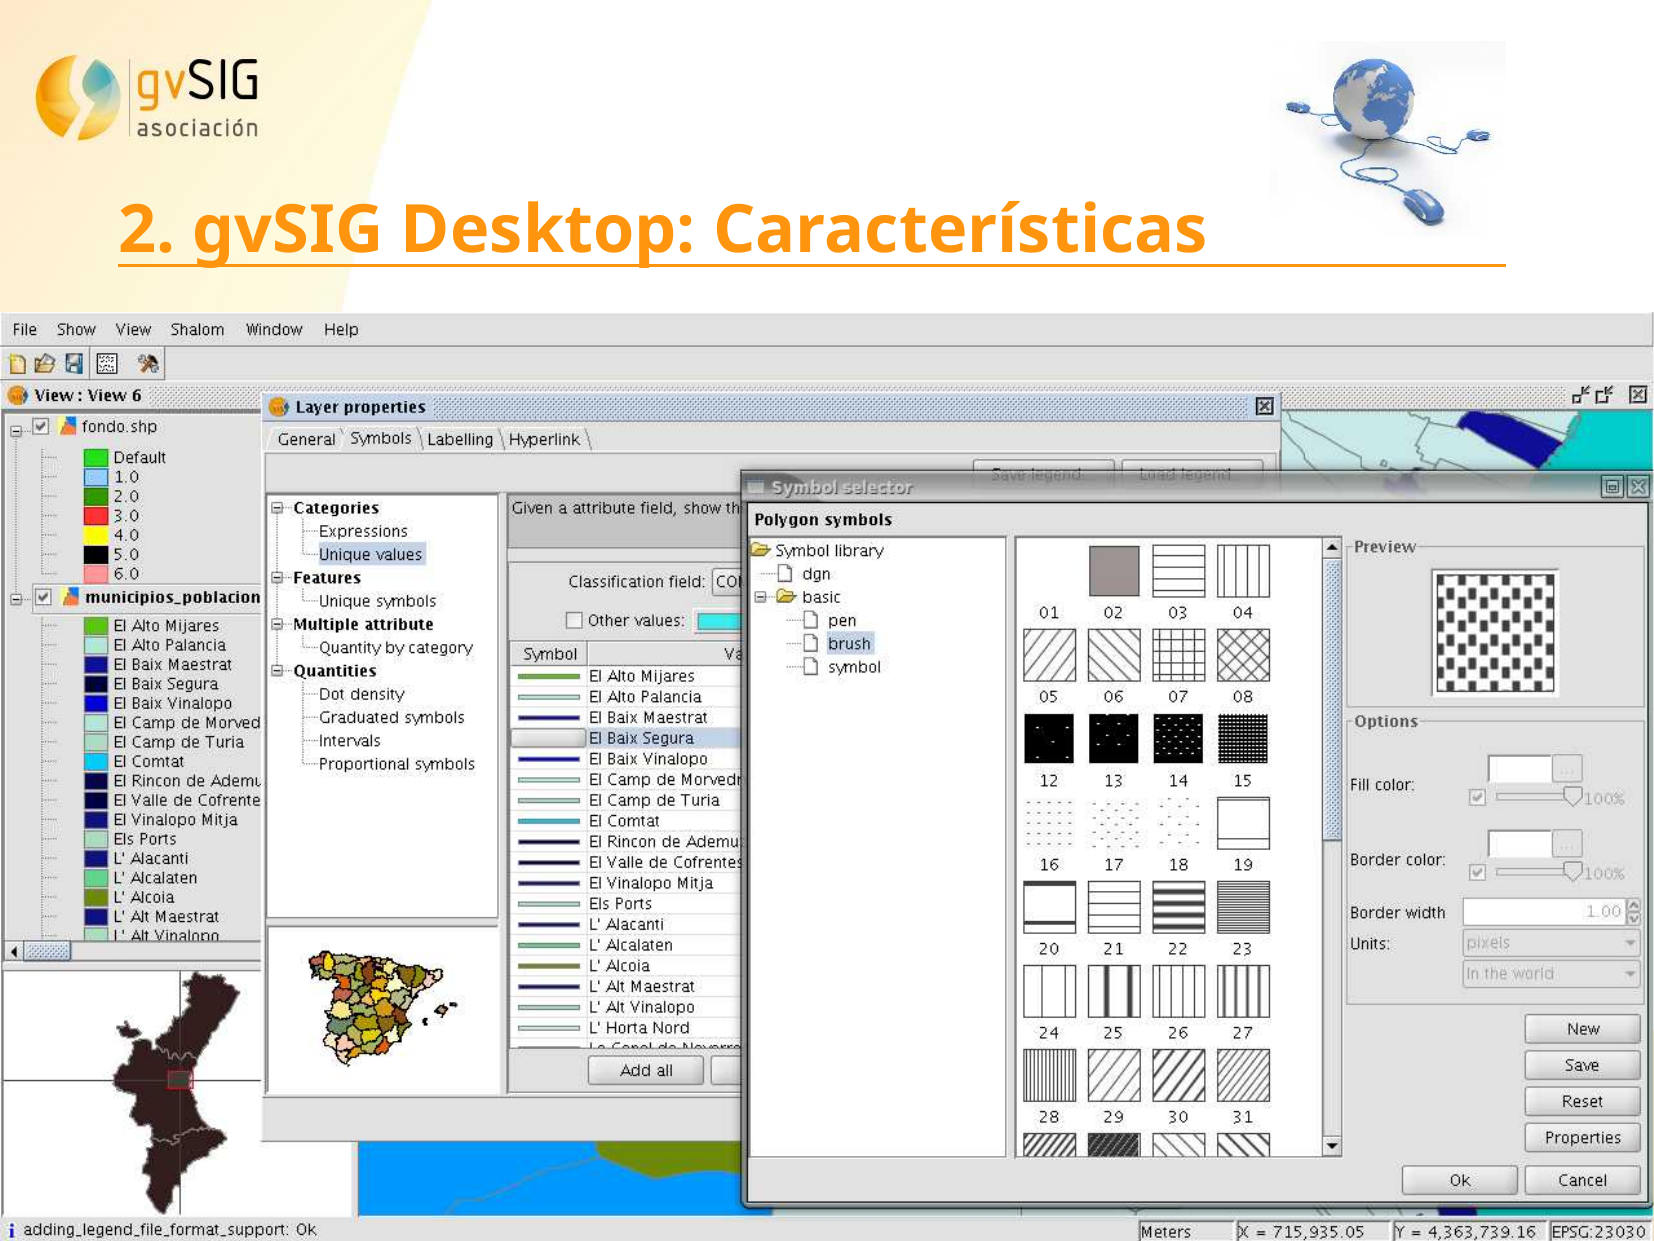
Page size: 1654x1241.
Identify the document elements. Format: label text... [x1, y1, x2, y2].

title 2. gvSIG Desktop: Características [118, 177, 1607, 276]
picture [0, 0, 1654, 1241]
